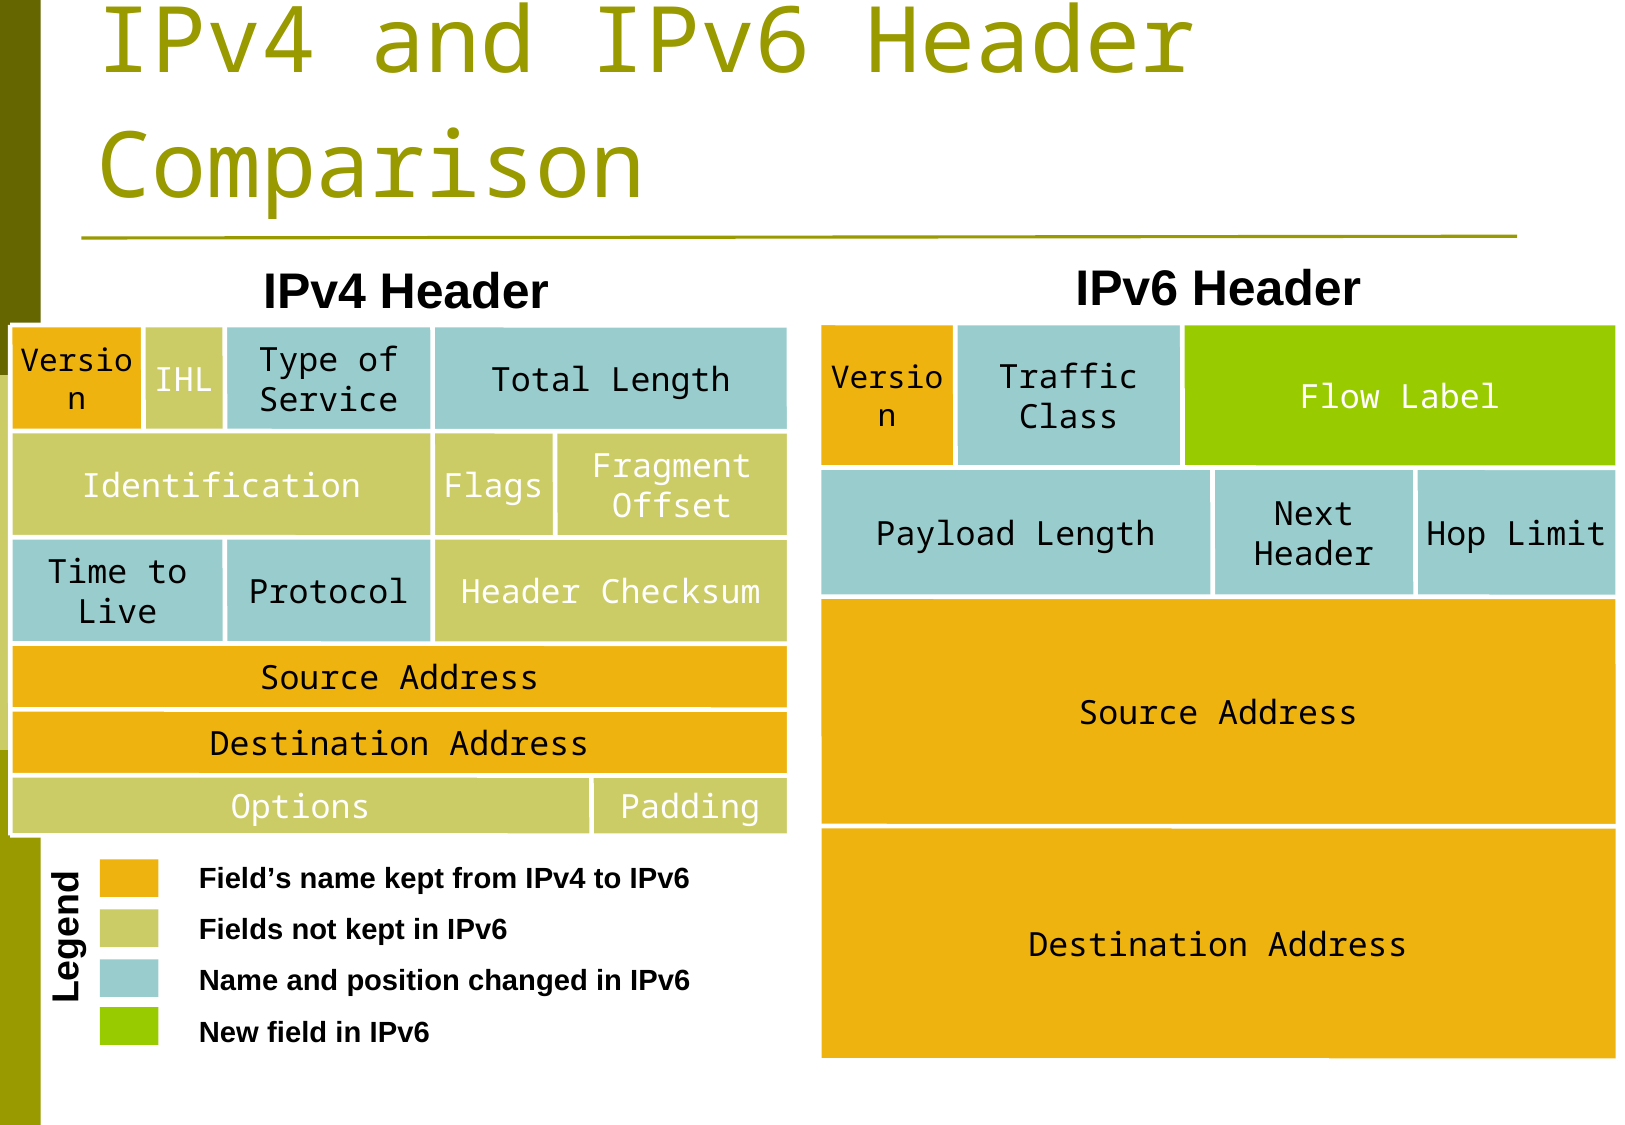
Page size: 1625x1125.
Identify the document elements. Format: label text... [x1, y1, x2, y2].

text_box Destination Address [822, 829, 1615, 1058]
text_box Traffic Class [958, 326, 1180, 465]
text_box Version [822, 326, 953, 465]
text_box Flags [435, 434, 552, 535]
text_box Payload Length [822, 470, 1210, 594]
text_box Type of Service [228, 328, 430, 428]
text_box Hop Limit [1418, 470, 1615, 594]
text_box Header Checksum [436, 540, 786, 641]
text_box Legend [37, 838, 94, 1040]
text_box IPv4 Header [0, 252, 813, 325]
text_box Source Address [822, 599, 1615, 823]
text_box Field’s name kept from IPv4 to IPv6 Fields not kept in IPv6 Name and position changed in IPv6 New field in IPv6 [140, 854, 750, 1056]
text_box [99, 909, 159, 948]
text_box Padding [594, 778, 786, 833]
text_box Time to Live [13, 540, 222, 641]
text_box Options [13, 778, 589, 833]
text_box IPv6 Header [812, 249, 1625, 322]
text_box [99, 859, 159, 897]
text_box Identification [13, 434, 430, 535]
text_box Flow Label [1185, 326, 1615, 465]
text_box [99, 959, 159, 997]
text_box Total Length [435, 328, 786, 428]
text_box Destination Address [13, 712, 786, 773]
text_box Fragment Offset [558, 434, 786, 535]
text_box IHL [146, 328, 222, 428]
text_box Version [13, 328, 141, 428]
title IPv4 and IPv6 Header Comparison [81, 3, 1544, 233]
text_box [99, 1007, 159, 1045]
text_box Source Address [13, 646, 786, 707]
text_box Next Header [1215, 470, 1413, 594]
text_box Protocol [228, 540, 430, 641]
